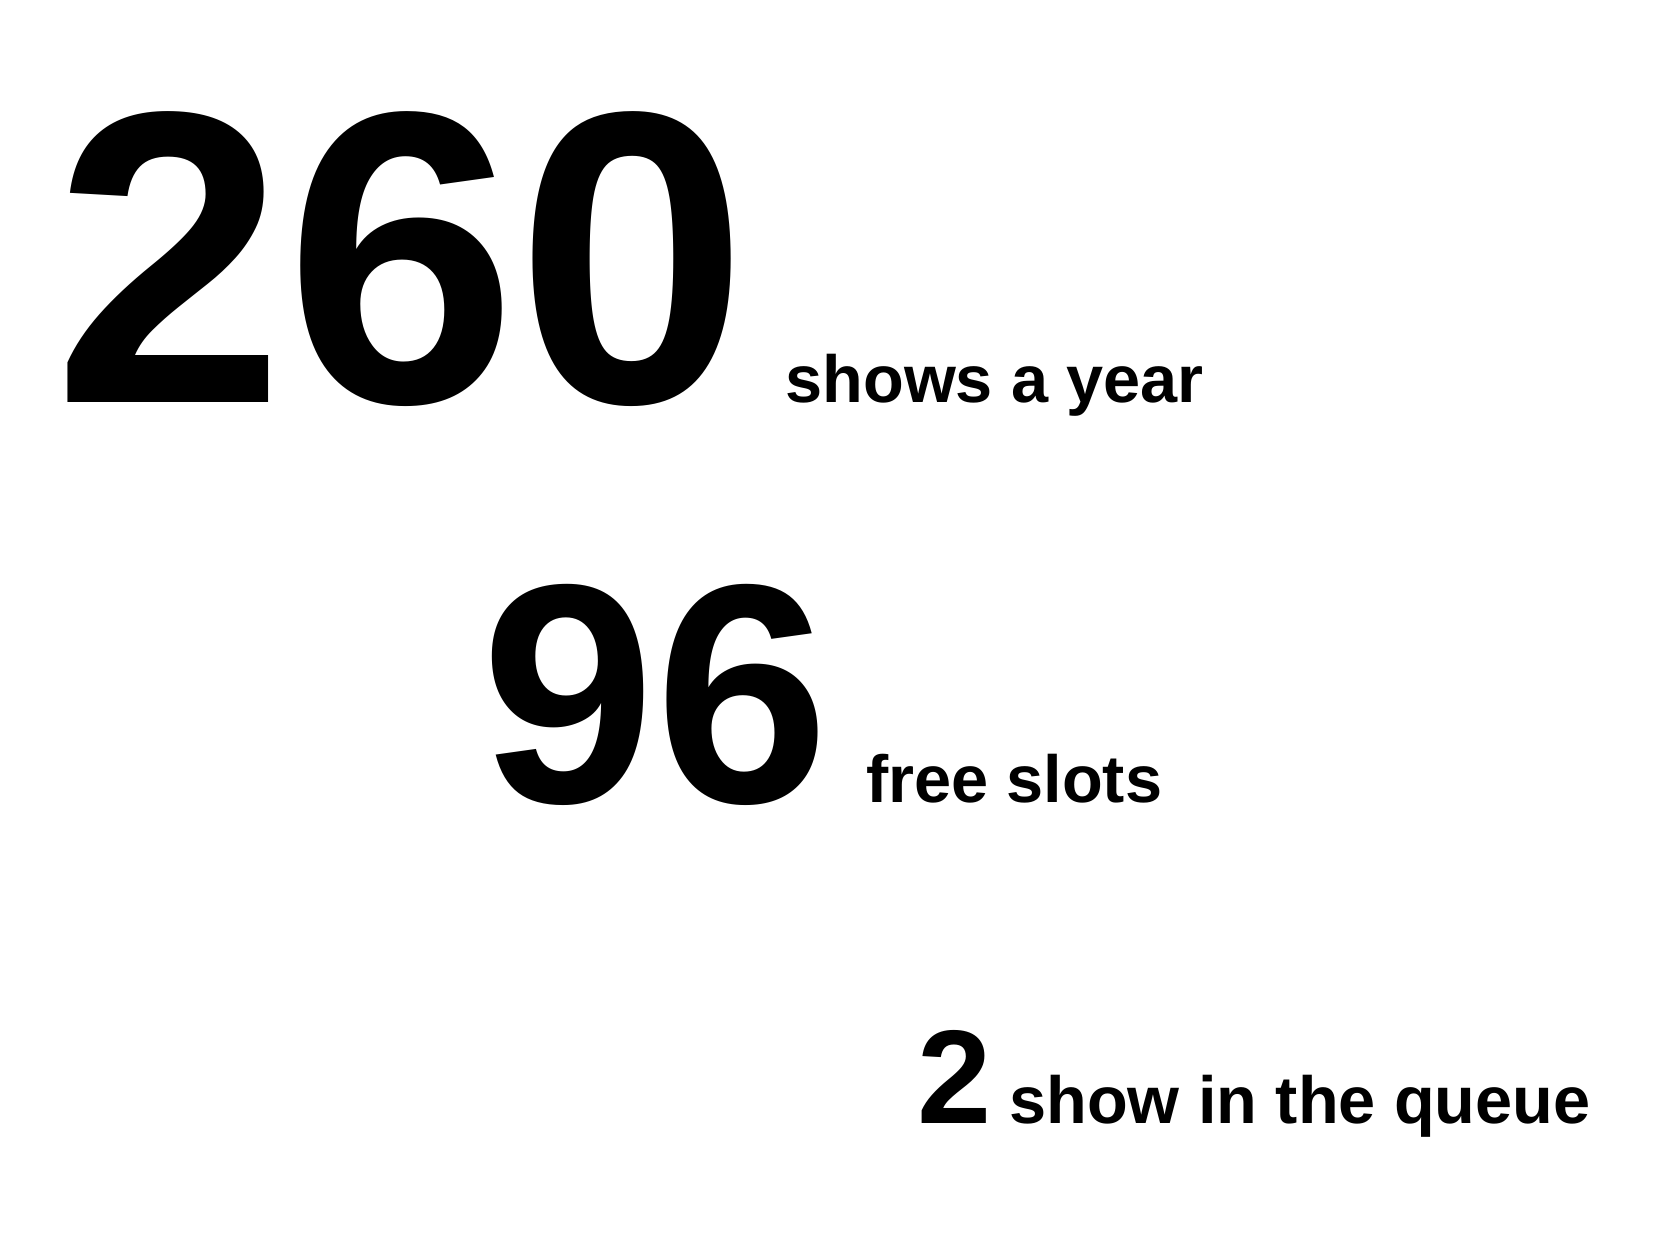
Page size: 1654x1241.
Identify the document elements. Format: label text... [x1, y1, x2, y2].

list 260 shows a year 96 free slots 2 show in the queue [53, 24, 1591, 1152]
